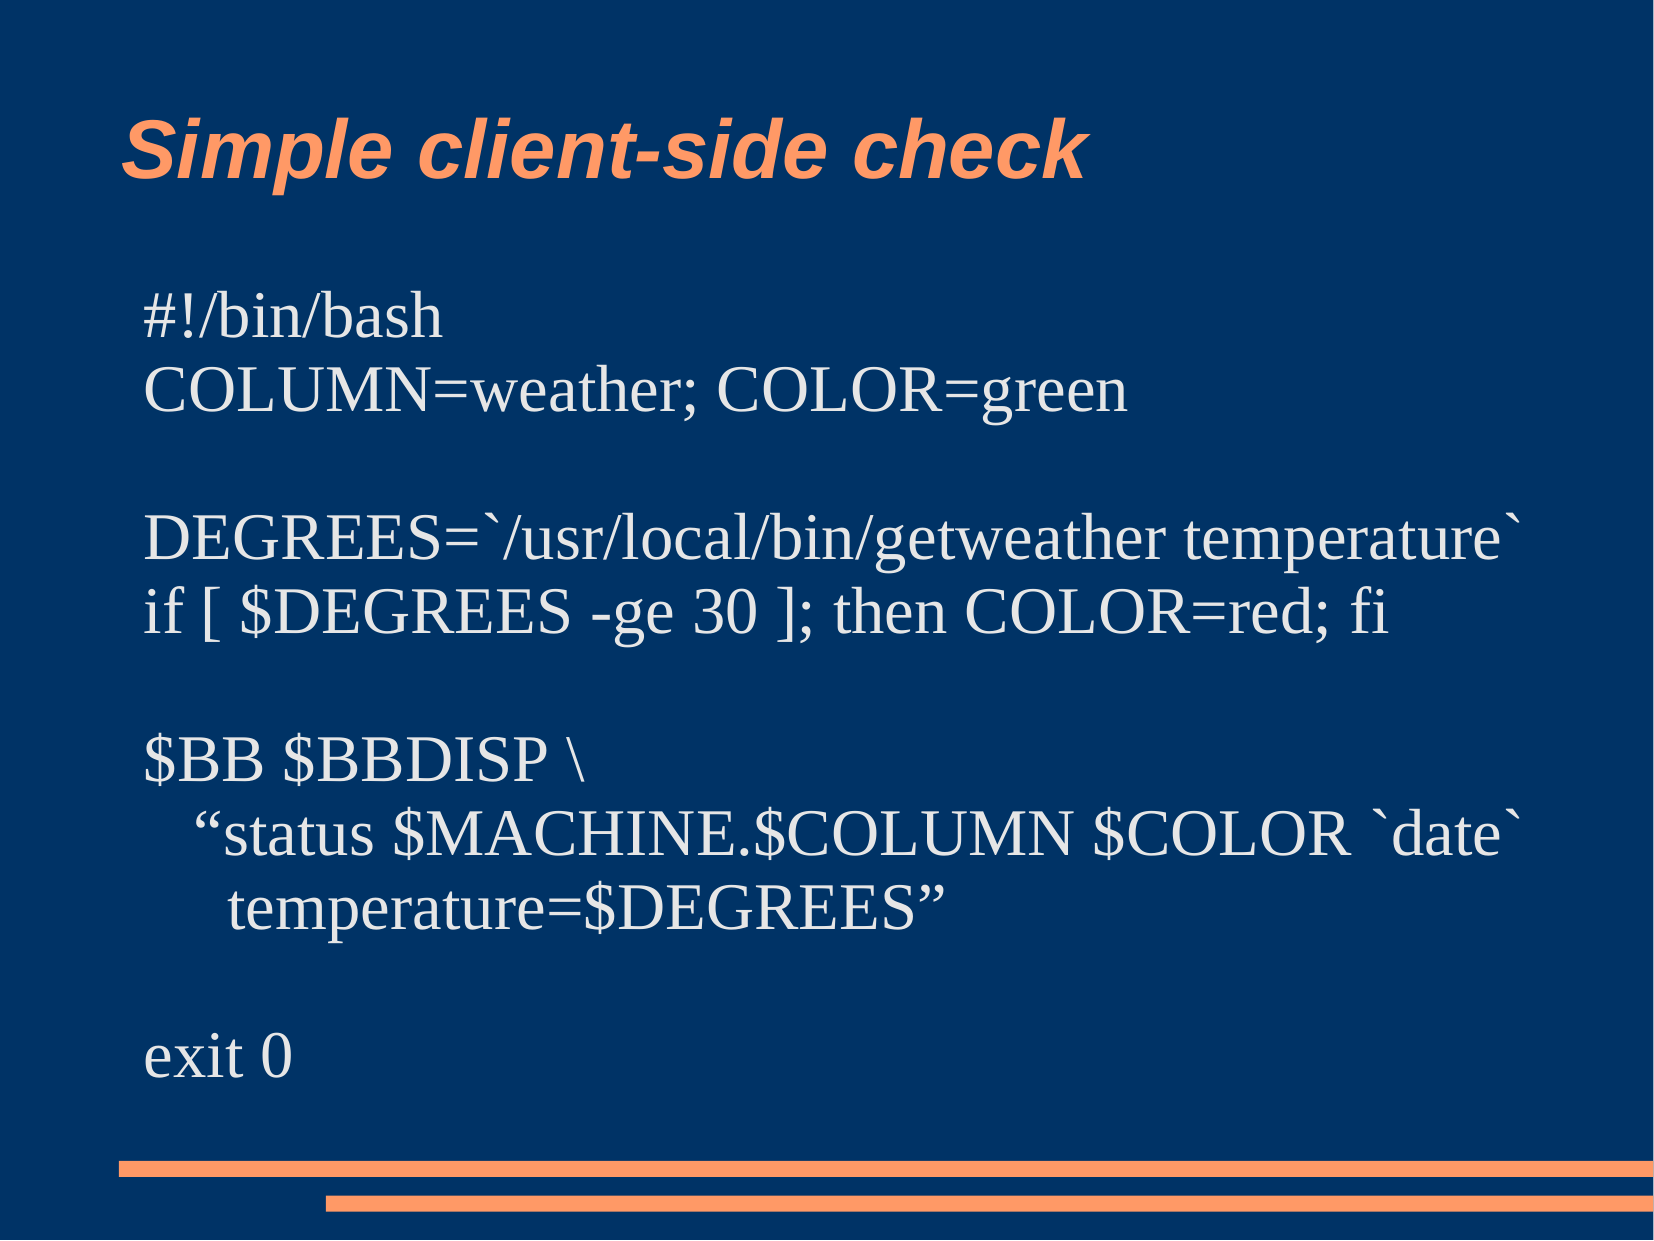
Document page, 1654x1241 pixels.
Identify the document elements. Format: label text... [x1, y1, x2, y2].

list #!/bin/bash COLUMN=weather; COLOR=green DEGREES=`/usr/local/bin/getweather temperature` if [ $DEGREES -ge 30 ]; then COLOR=red; fi $BB $BBDISP \ “status $MACHINE.$COLUMN $COLOR `date` temperature=$DEGREES” exit 0 [125, 277, 1565, 1093]
title Simple client-side check [121, 46, 1534, 254]
